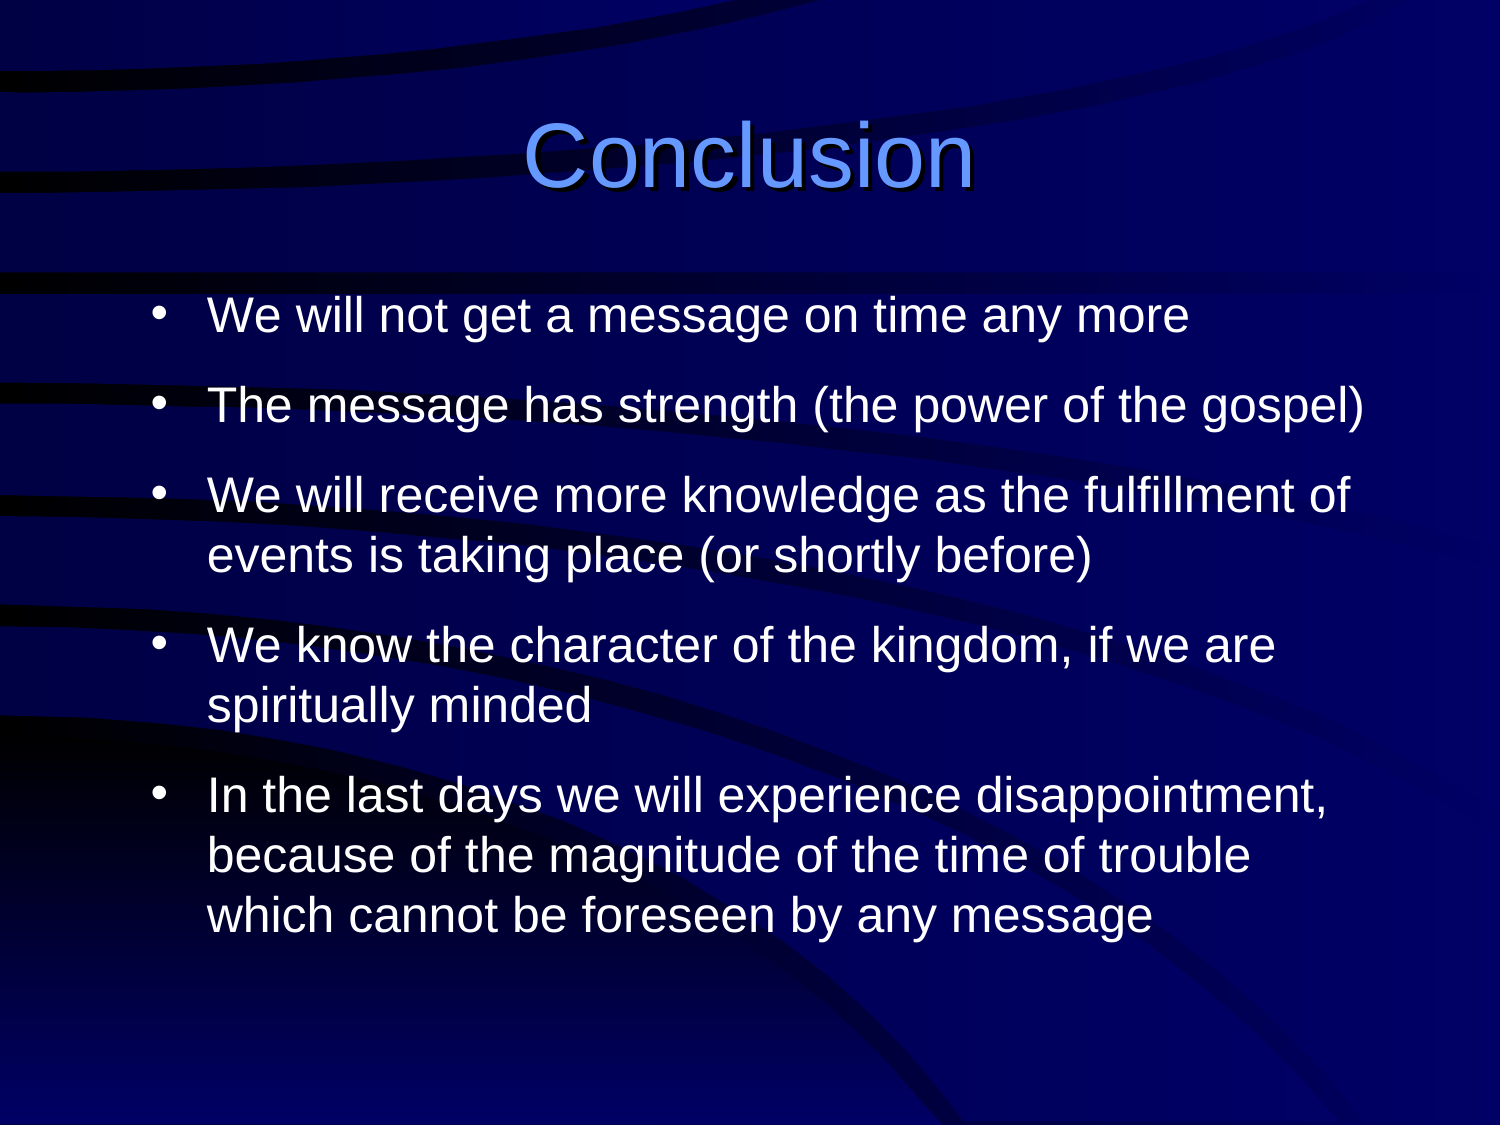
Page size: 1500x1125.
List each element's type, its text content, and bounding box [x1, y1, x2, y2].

list We will not get a message on time any more The message has strength (the power of the gospel) We will receive more knowledge as the fulfillment of events is taking place (or shortly before) We know the character of the kingdom, if we are spiritually minded In the last days we will experience disappointment, because of the magnitude of the time of trouble which cannot be foreseen by any message [135, 274, 1393, 1021]
title Conclusion [75, 65, 1426, 236]
